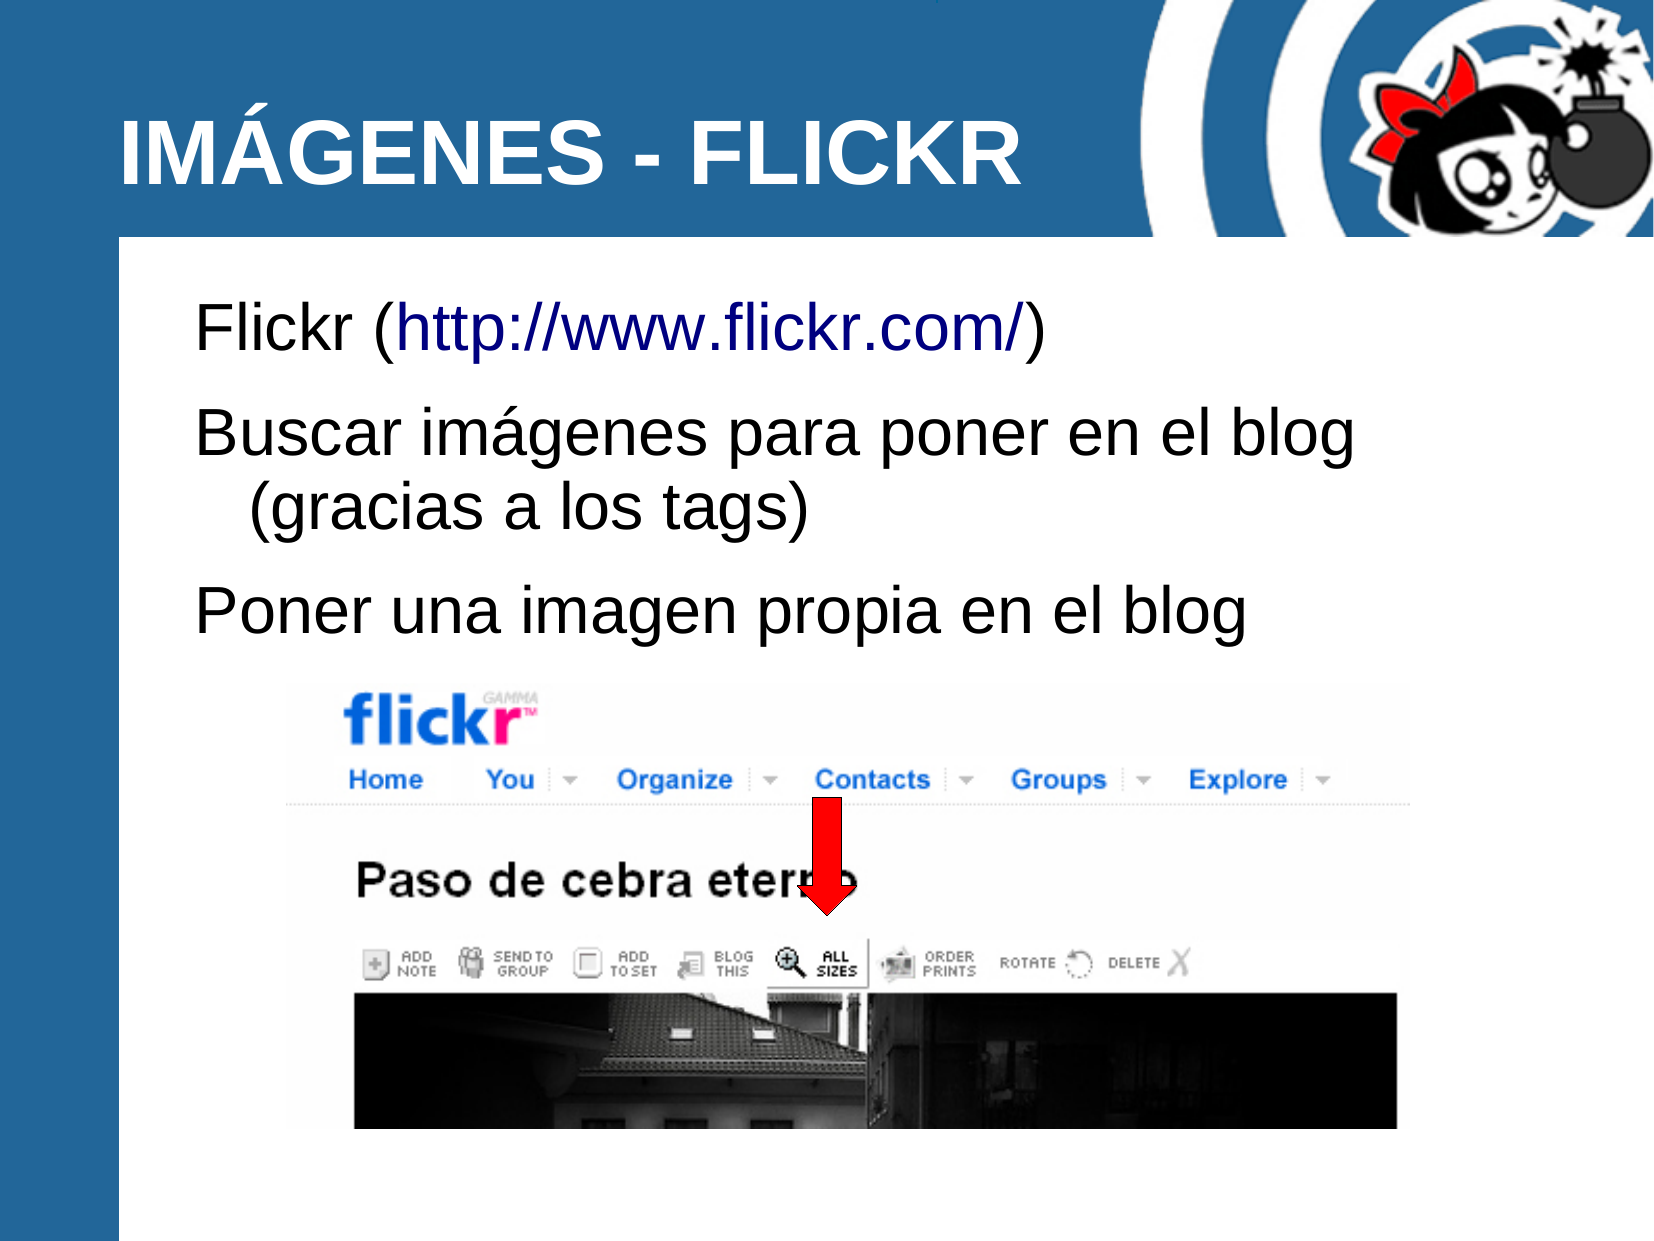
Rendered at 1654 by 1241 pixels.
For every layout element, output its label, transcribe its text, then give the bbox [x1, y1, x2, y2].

title IMÁGENES - FLICKR [118, 49, 1607, 257]
picture [286, 683, 1410, 1129]
list Flickr (http://www.flickr.com/) Buscar imágenes para poner en el blog (gracias a los tags) Poner una imagen propia en el blog [177, 290, 1571, 1109]
text_box [797, 797, 857, 916]
picture [0, 0, 1654, 1241]
